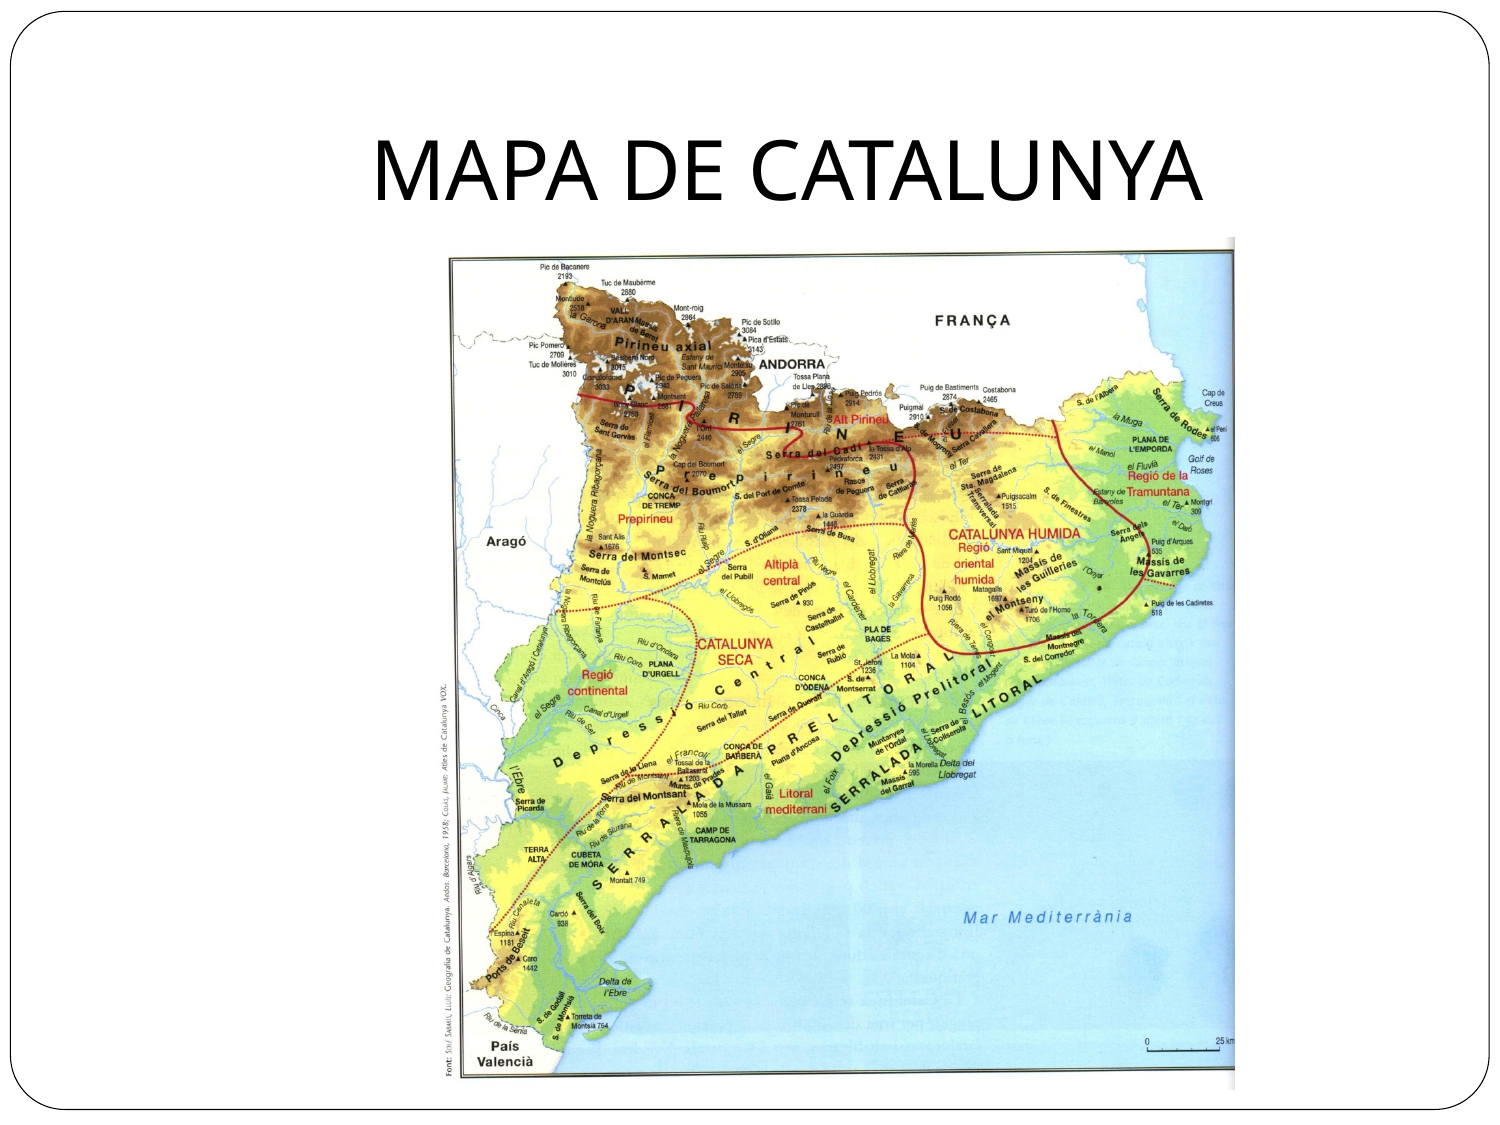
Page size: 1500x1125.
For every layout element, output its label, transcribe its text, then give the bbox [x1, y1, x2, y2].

picture [436, 237, 1235, 1091]
title MAPA DE CATALUNYA [150, 45, 1426, 233]
